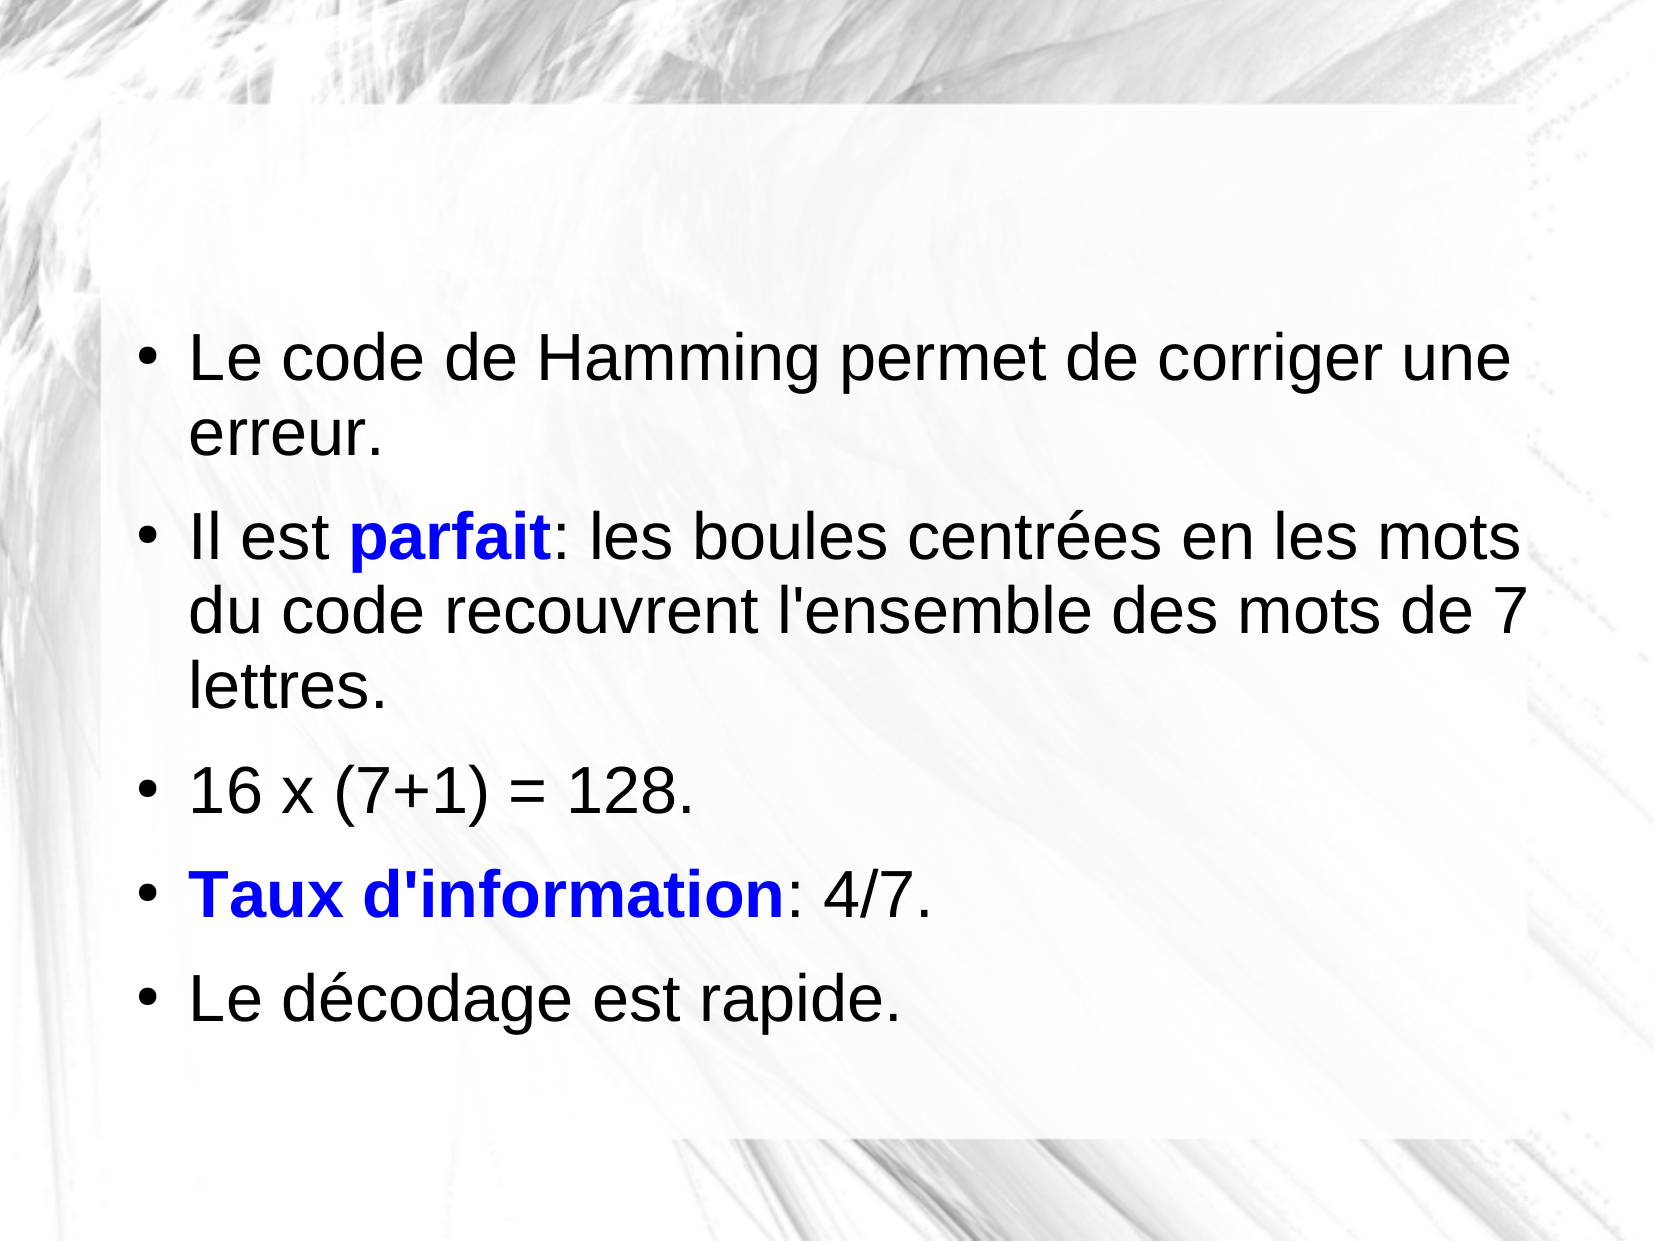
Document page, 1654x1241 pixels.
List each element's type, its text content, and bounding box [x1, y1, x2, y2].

picture [0, 0, 1654, 1241]
list Le code de Hamming permet de corriger une erreur. Il est parfait: les boules centrées en les mots du code recouvrent l'ensemble des mots de 7 lettres. 16 x (7+1) = 128. Taux d'information: 4/7. Le décodage est rapide. [118, 319, 1571, 1124]
